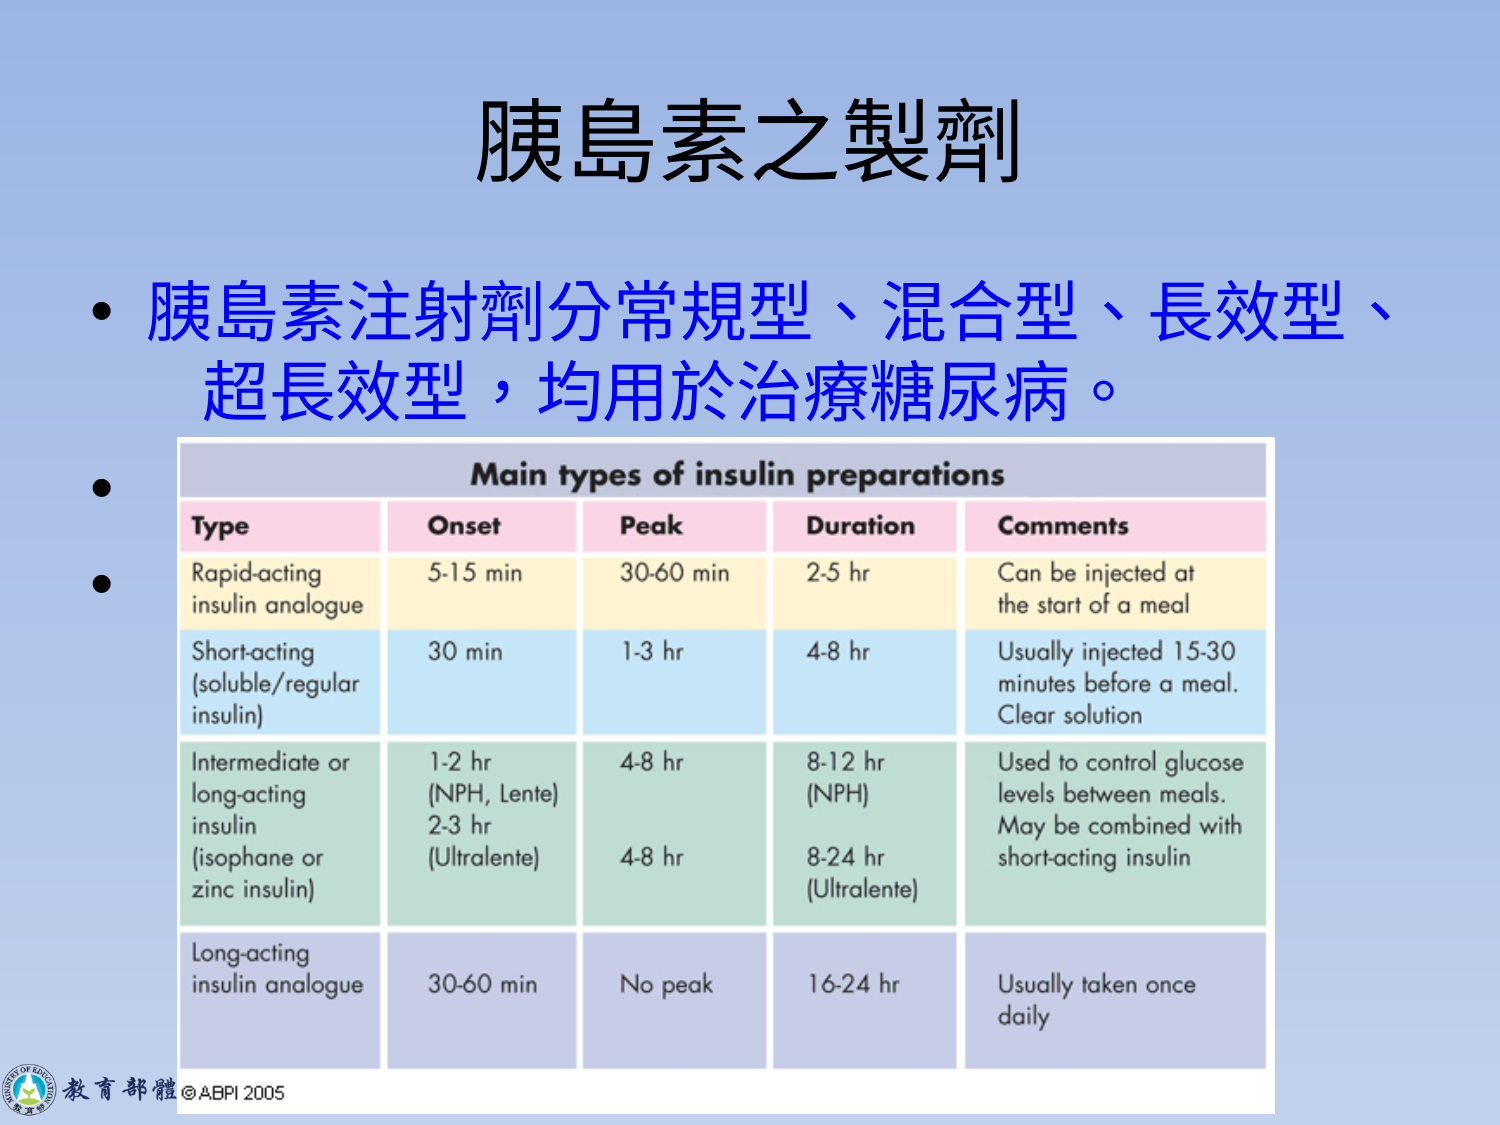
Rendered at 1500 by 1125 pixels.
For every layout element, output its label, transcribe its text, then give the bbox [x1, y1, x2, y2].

picture [177, 437, 1276, 1114]
title 胰島素之製劑 [75, 45, 1426, 233]
list 胰島素注射劑分常規型、混合型、長效型、超長效型，均用於治療糖尿病。 [75, 262, 1426, 1005]
